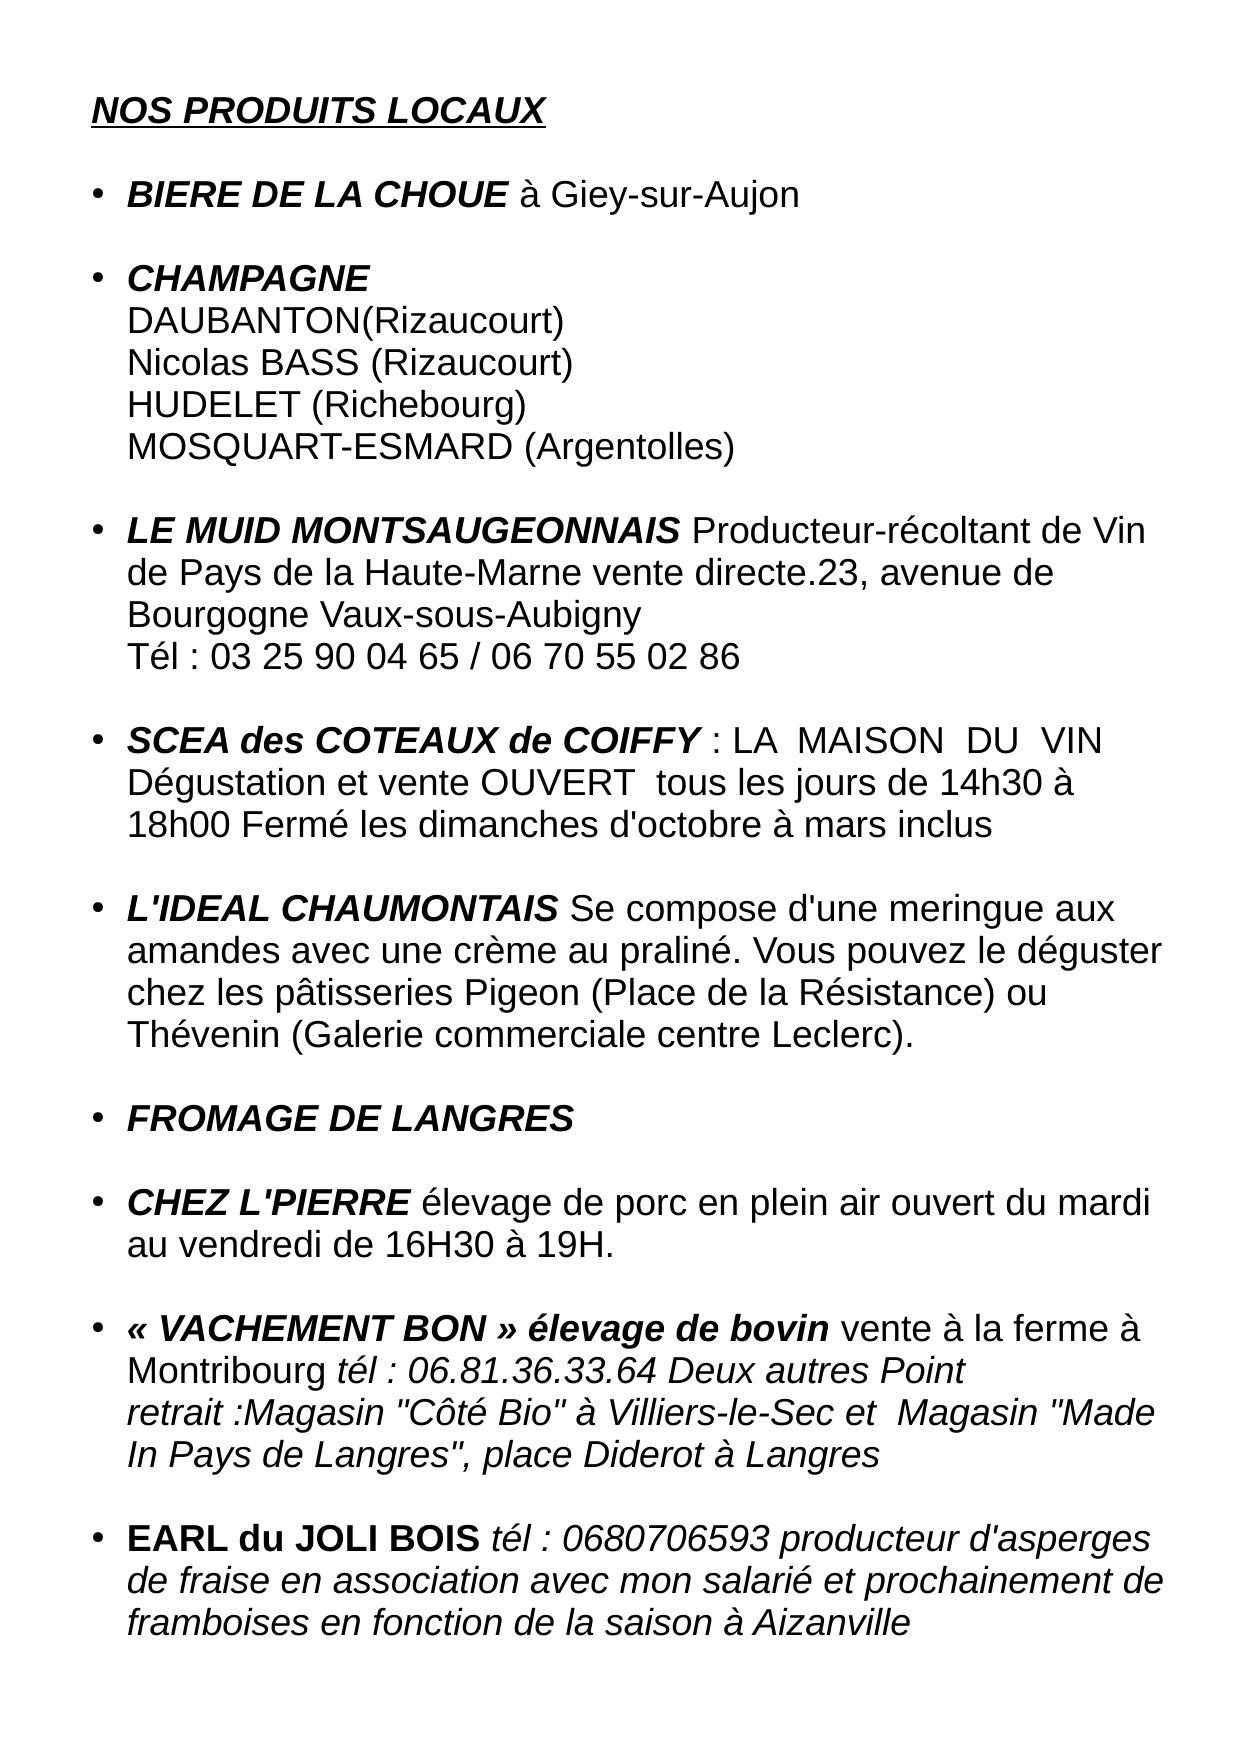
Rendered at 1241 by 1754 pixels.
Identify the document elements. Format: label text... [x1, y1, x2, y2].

text_box NOS PRODUITS LOCAUX BIERE DE LA CHOUE à Giey-sur-Aujon CHAMPAGNE DAUBANTON(Rizaucourt) Nicolas BASS (Rizaucourt) HUDELET (Richebourg) MOSQUART-ESMARD (Argentolles) LE MUID MONTSAUGEONNAIS Producteur-récoltant de Vin de Pays de la Haute-Marne vente directe.23, avenue de Bourgogne Vaux-sous-Aubigny Tél : 03 25 90 04 65 / 06 70 55 02 86 SCEA des COTEAUX de COIFFY : LA MAISON DU VIN Dégustation et vente OUVERT tous les jours de 14h30 à 18h00 Fermé les dimanches d'octobre à mars inclus L'IDEAL CHAUMONTAIS Se compose d'une meringue aux amandes avec une crème au praliné. Vous pouvez le déguster chez les pâtisseries Pigeon (Place de la Résistance) ou Thévenin (Galerie commerciale centre Leclerc). FROMAGE DE LANGRES CHEZ L'PIERRE élevage de porc en plein air ouvert du mardi au vendredi de 16H30 à 19H. « VACHEMENT BON » élevage de bovin vente à la ferme à Montribourg tél : 06.81.36.33.64 Deux autres Point retrait :Magasin "Côté Bio" à Villiers-le-Sec et Magasin "Made In Pays de Langres", place Diderot à Langres EARL du JOLI BOIS tél : 0680706593 producteur d'asperges de fraise en association avec mon salarié et prochainement de framboises en fonction de la saison à Aizanville [76, 82, 1182, 1754]
